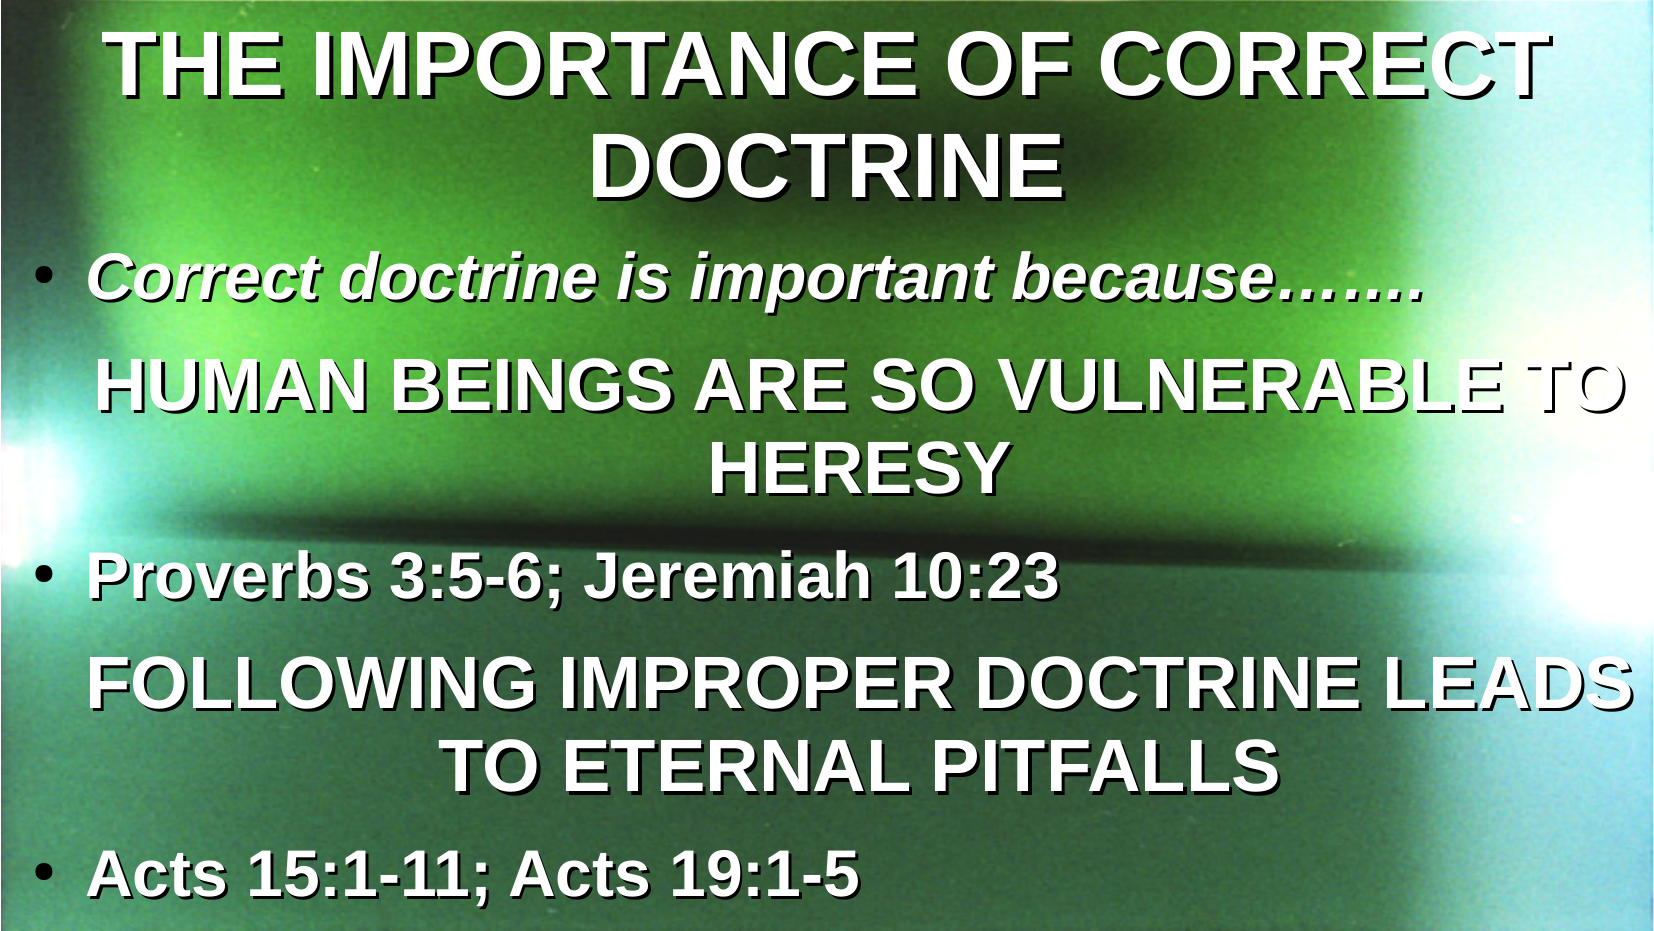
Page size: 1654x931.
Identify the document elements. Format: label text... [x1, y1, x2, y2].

title THE IMPORTANCE OF CORRECT DOCTRINE [82, 12, 1571, 218]
picture [1, 0, 1654, 931]
list Correct doctrine is important because……. HUMAN BEINGS ARE SO VULNERABLE TO HERESY Proverbs 3:5-6; Jeremiah 10:23 FOLLOWING IMPROPER DOCTRINE LEADS TO ETERNAL PITFALLS Acts 15:1-11; Acts 19:1-5 [15, 240, 1636, 916]
